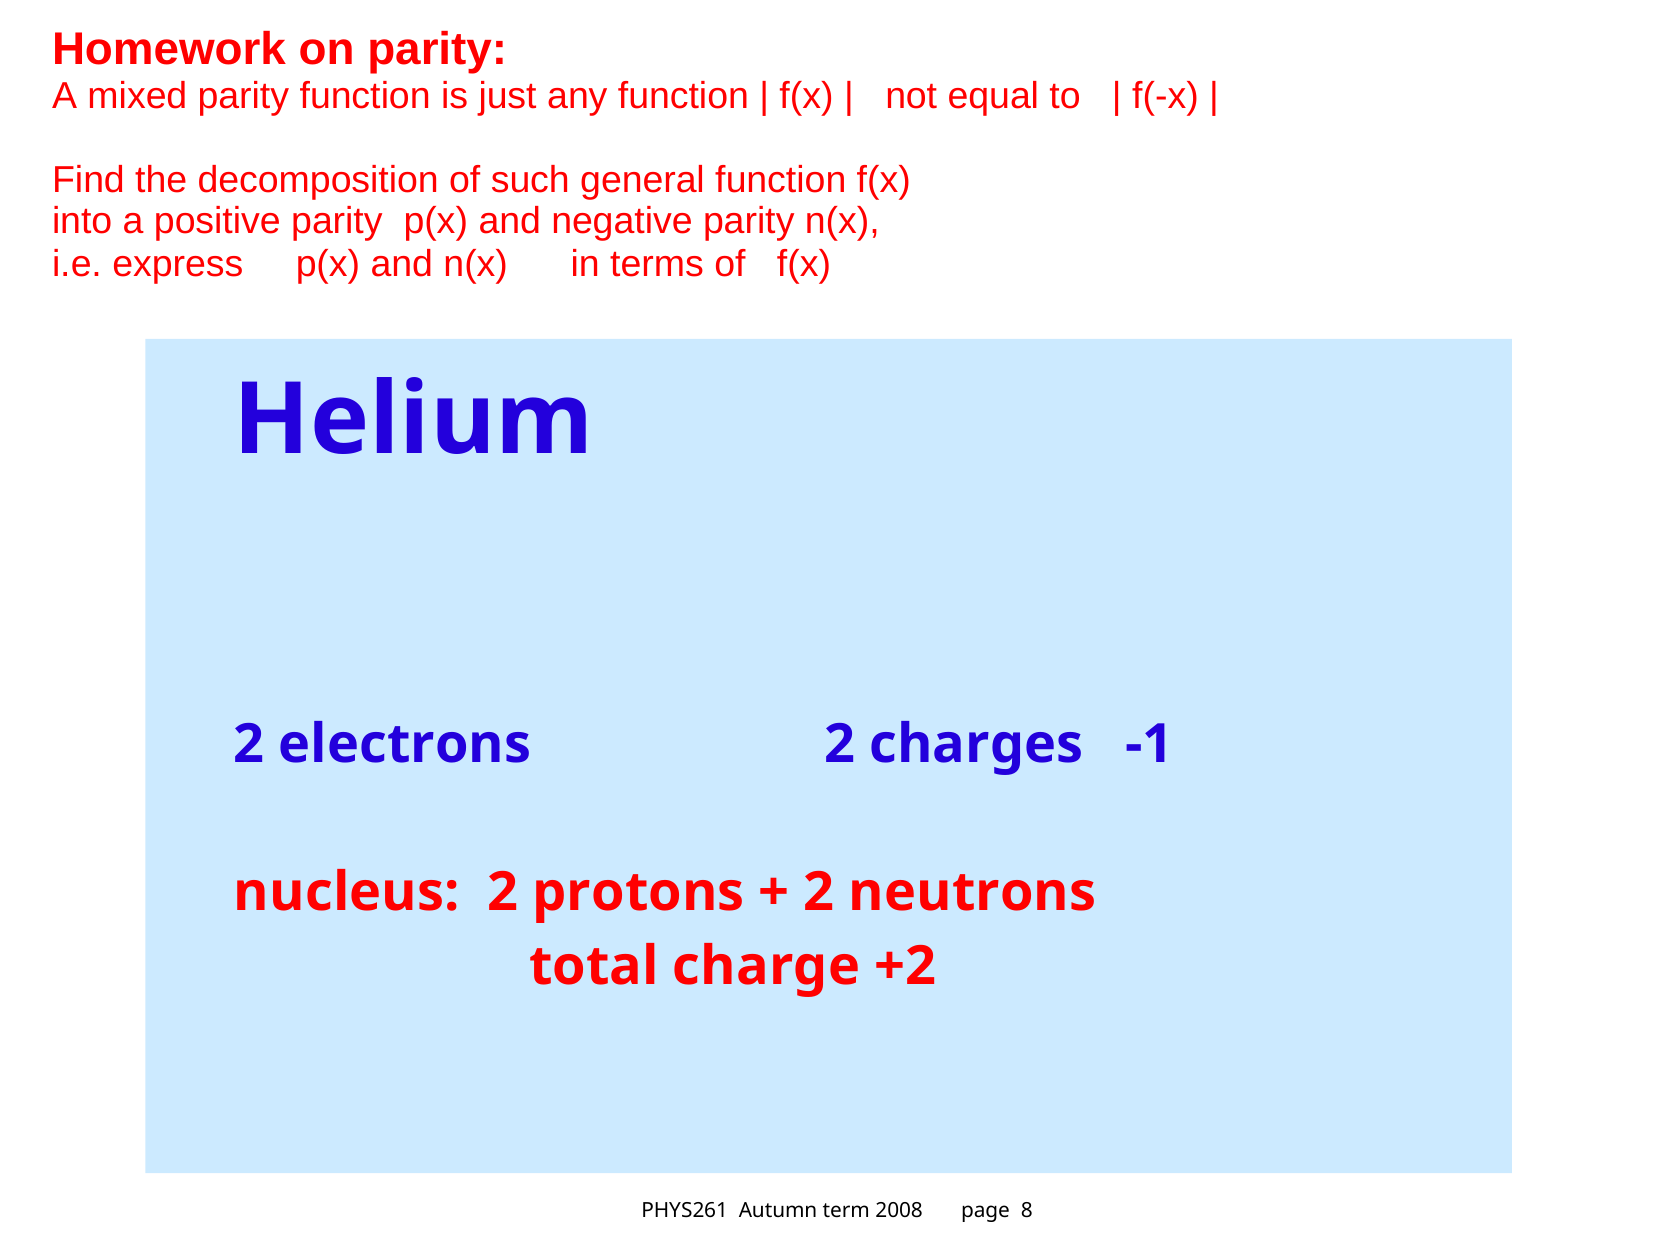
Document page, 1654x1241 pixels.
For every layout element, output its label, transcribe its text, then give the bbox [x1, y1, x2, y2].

text_box Homework on parity: A mixed parity function is just any function | f(x) | not equal to | f(-x) | Find the decomposition of such general function f(x) into a positive parity p(x) and negative parity n(x), i.e. express p(x) and n(x) in terms of f(x) [37, 15, 1554, 300]
text_box Helium 2 electrons 2 charges -1 nucleus: 2 protons + 2 neutrons total charge +2 [145, 338, 1512, 1174]
